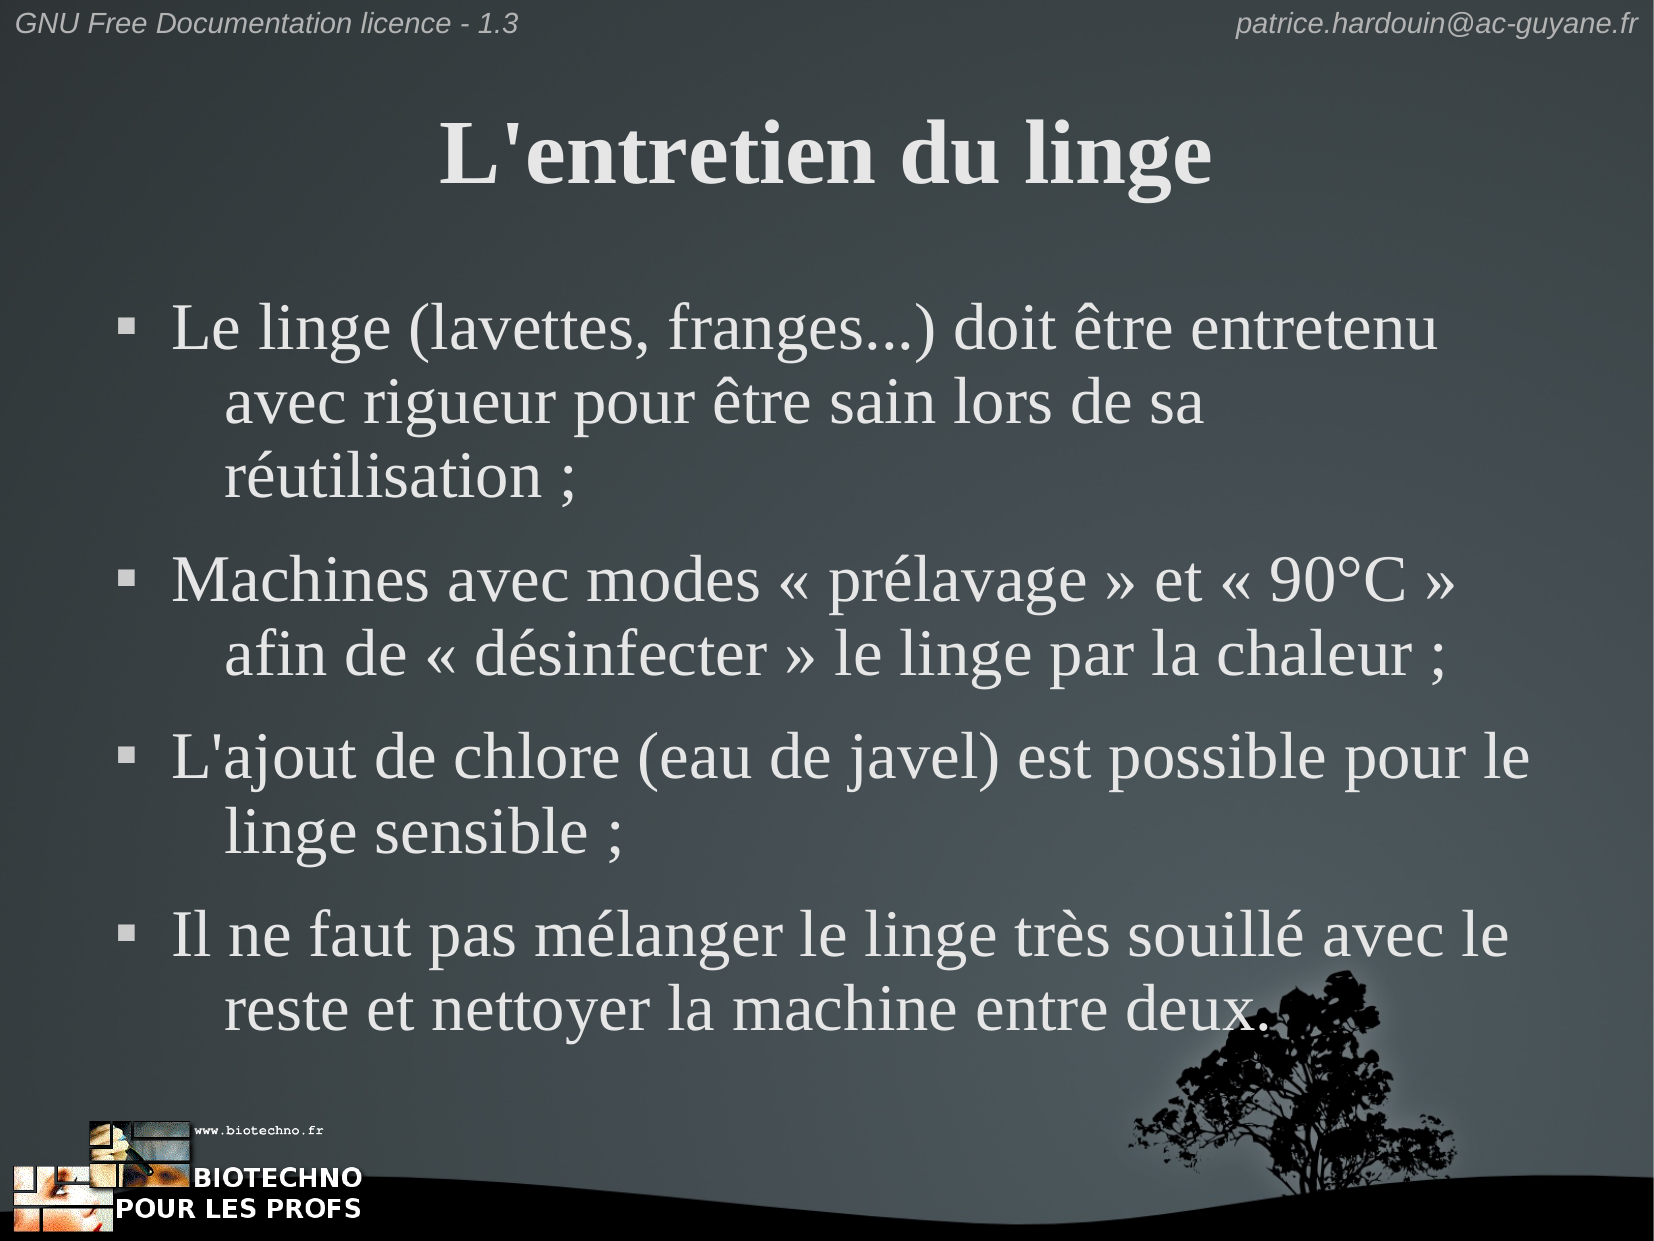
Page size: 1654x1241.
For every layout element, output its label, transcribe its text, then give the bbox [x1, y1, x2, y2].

title L'entretien du linge [82, 56, 1571, 250]
picture [0, 0, 1654, 1241]
list Le linge (lavettes, franges...) doit être entretenu avec rigueur pour être sain lors de sa réutilisation ; Machines avec modes « prélavage » et « 90°C » afin de « désinfecter » le linge par la chaleur ; L'ajout de chlore (eau de javel) est possible pour le linge sensible ; Il ne faut pas mélanger le linge très souillé avec le reste et nettoyer la machine entre deux. [82, 290, 1571, 1106]
